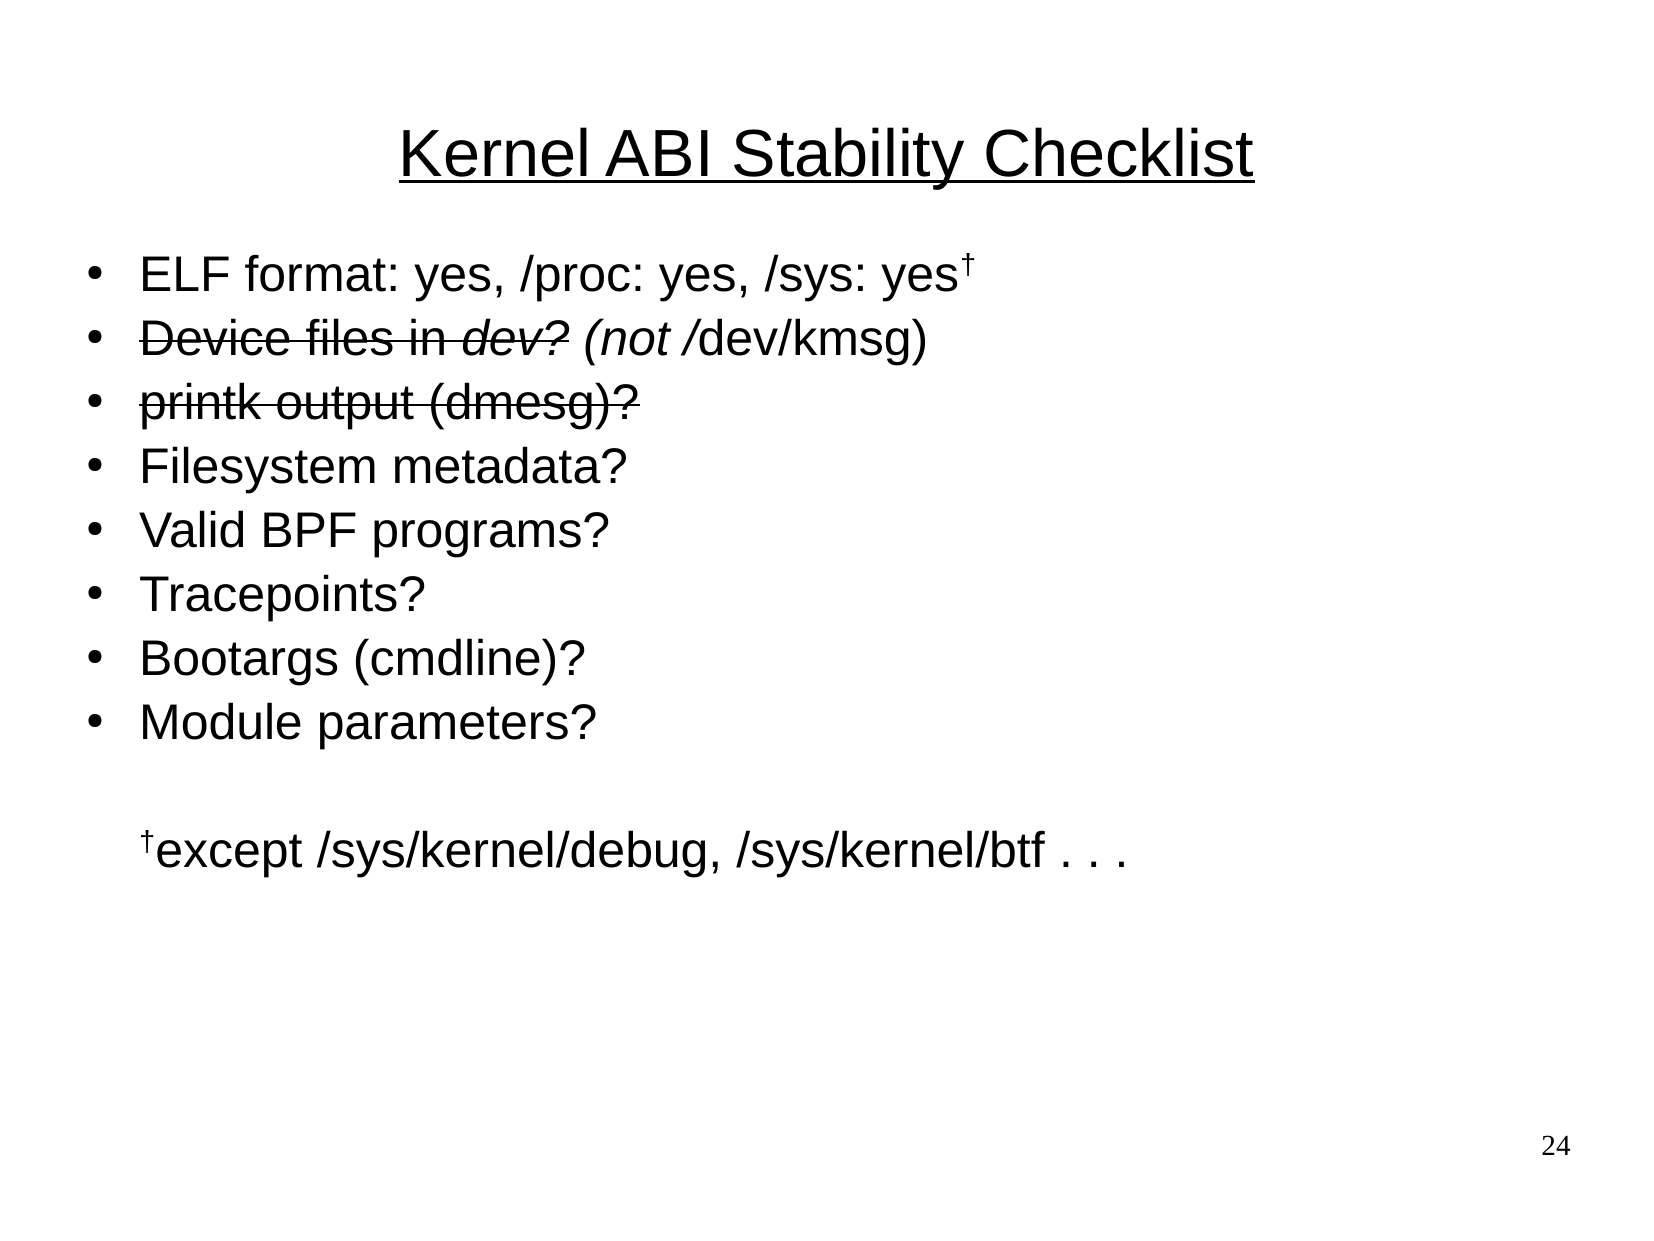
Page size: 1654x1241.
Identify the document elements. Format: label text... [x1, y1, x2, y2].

title Kernel ABI Stability Checklist [82, 49, 1571, 237]
list ELF format: yes, /proc: yes, /sys: yes† Device files in dev? (not /dev/kmsg) printk output (dmesg)? Filesystem metadata? Valid BPF programs? Tracepoints? Bootargs (cmdline)? Module parameters? †except /sys/kernel/debug, /sys/kernel/btf . . . [68, 237, 1571, 1026]
